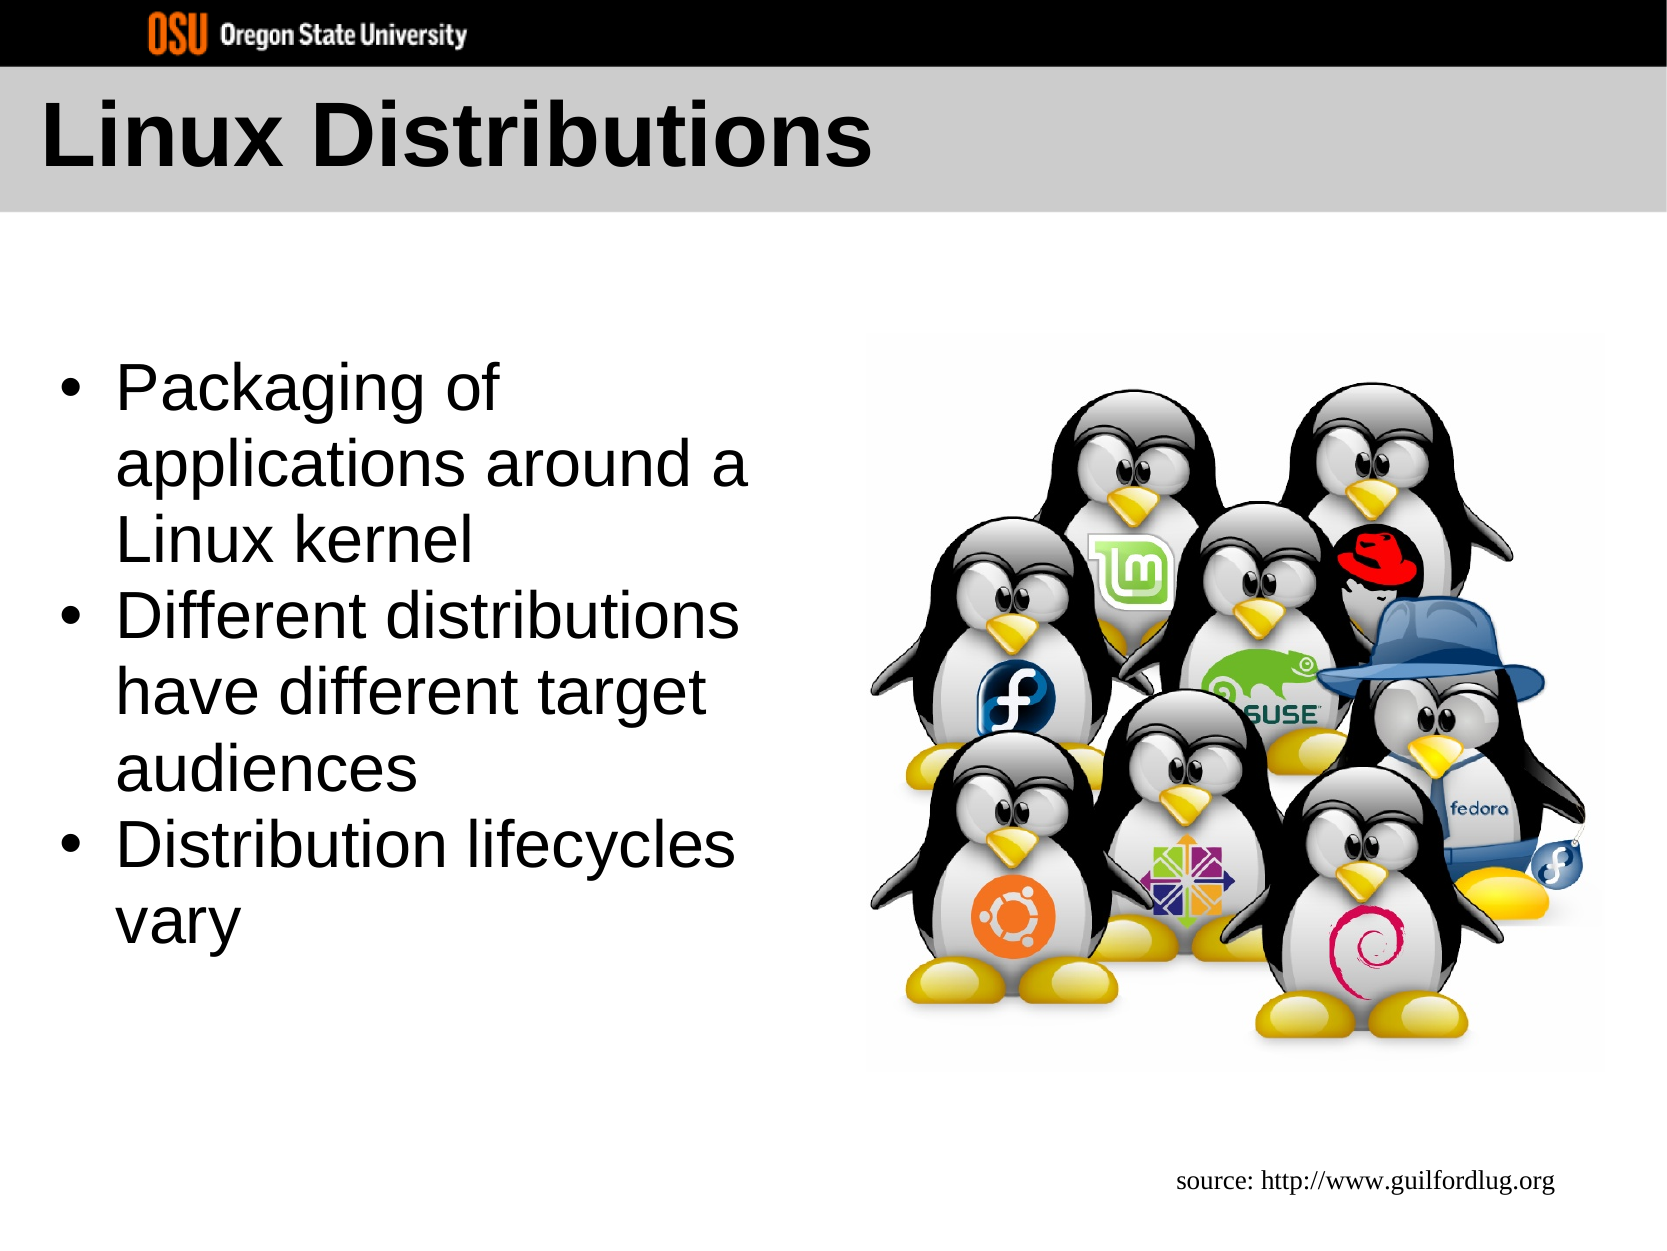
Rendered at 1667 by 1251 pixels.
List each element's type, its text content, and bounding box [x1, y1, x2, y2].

picture [0, 0, 1667, 1251]
list Packaging of applications around a Linux kernel Different distributions have different target audiences Distribution lifecycles vary [40, 349, 805, 1043]
title Linux Distributions [40, 83, 1625, 233]
text_box source: http://www.guilfordlug.org [1176, 1164, 1614, 1196]
